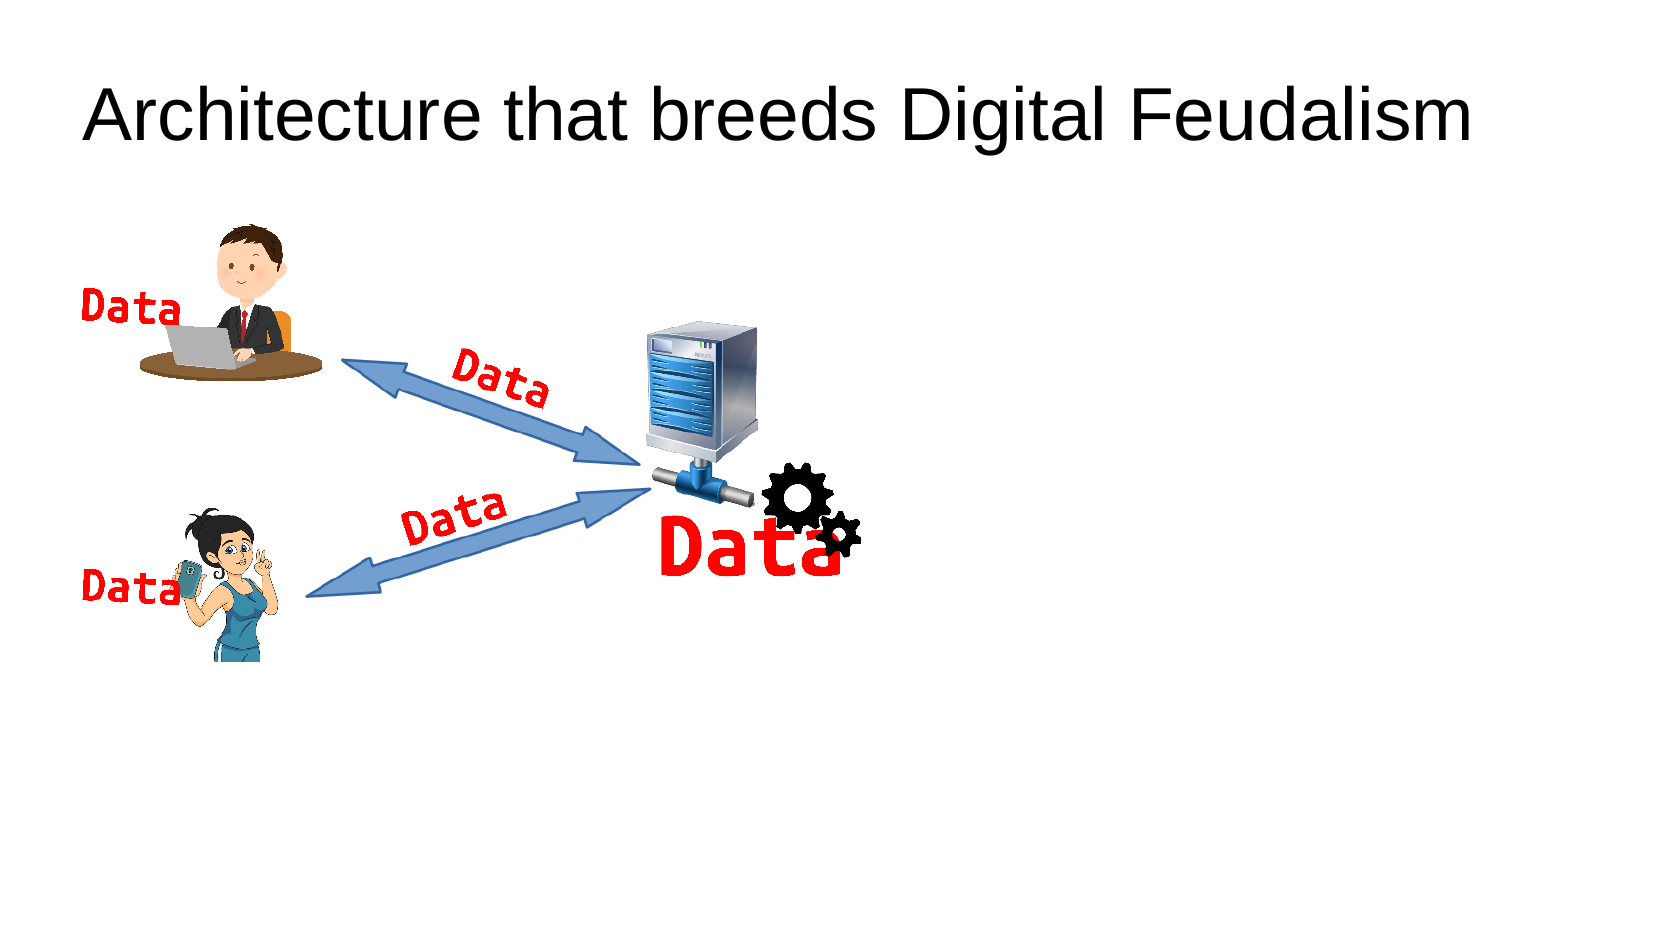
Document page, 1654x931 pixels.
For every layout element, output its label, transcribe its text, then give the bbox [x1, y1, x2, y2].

title Architecture that breeds Digital Feudalism [82, 37, 1571, 193]
picture [82, 223, 861, 662]
